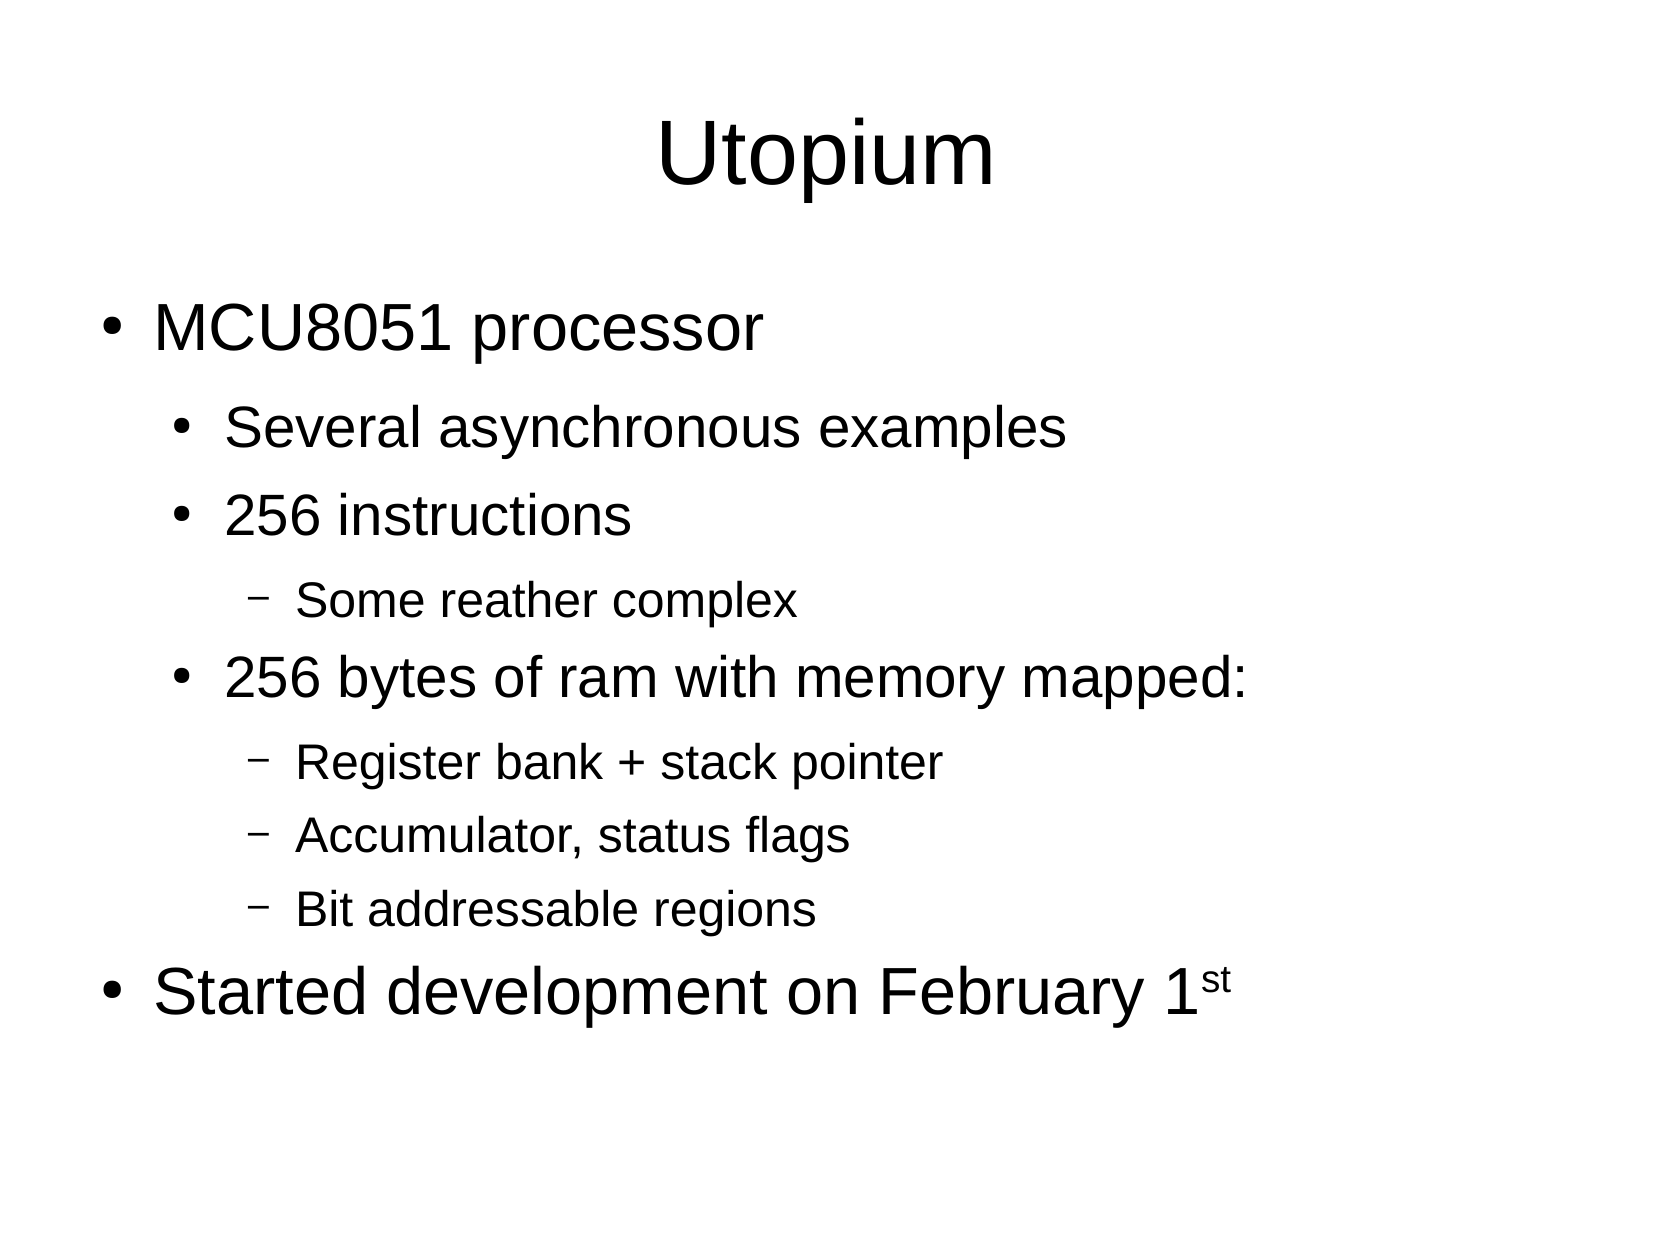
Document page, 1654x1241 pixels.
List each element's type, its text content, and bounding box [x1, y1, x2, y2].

title Utopium [82, 56, 1571, 250]
list MCU8051 processor Several asynchronous examples 256 instructions Some reather complex 256 bytes of ram with memory mapped: Register bank + stack pointer Accumulator, status flags Bit addressable regions Started development on February 1st [82, 290, 1571, 1094]
